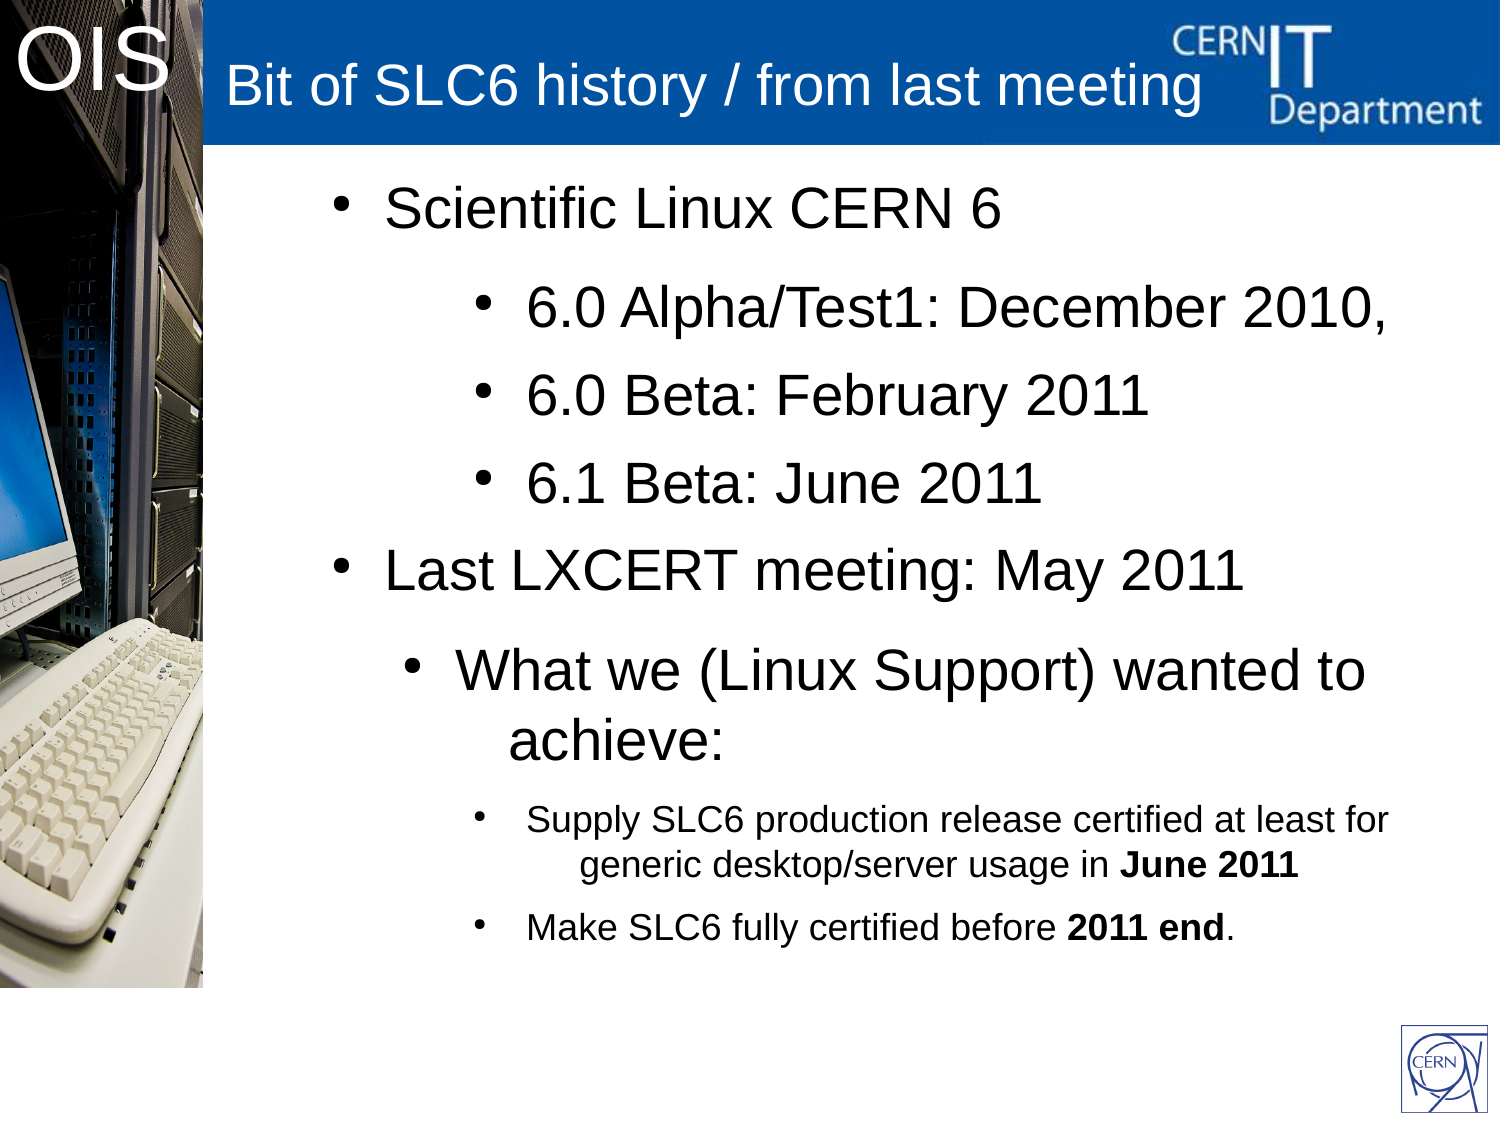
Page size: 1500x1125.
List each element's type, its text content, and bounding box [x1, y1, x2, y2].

list Scientific Linux CERN 6 6.0 Alpha/Test1: December 2010, 6.0 Beta: February 2011 6.1 Beta: June 2011 Last LXCERT meeting: May 2011 What we (Linux Support) wanted to achieve: Supply SLC6 production release certified at least for generic desktop/server usage in June 2011 Make SLC6 fully certified before 2011 end. [225, 169, 1463, 1013]
picture [0, 0, 1500, 988]
title Bit of SLC6 history / from last meeting [225, 14, 1238, 150]
picture [1401, 1025, 1488, 1113]
